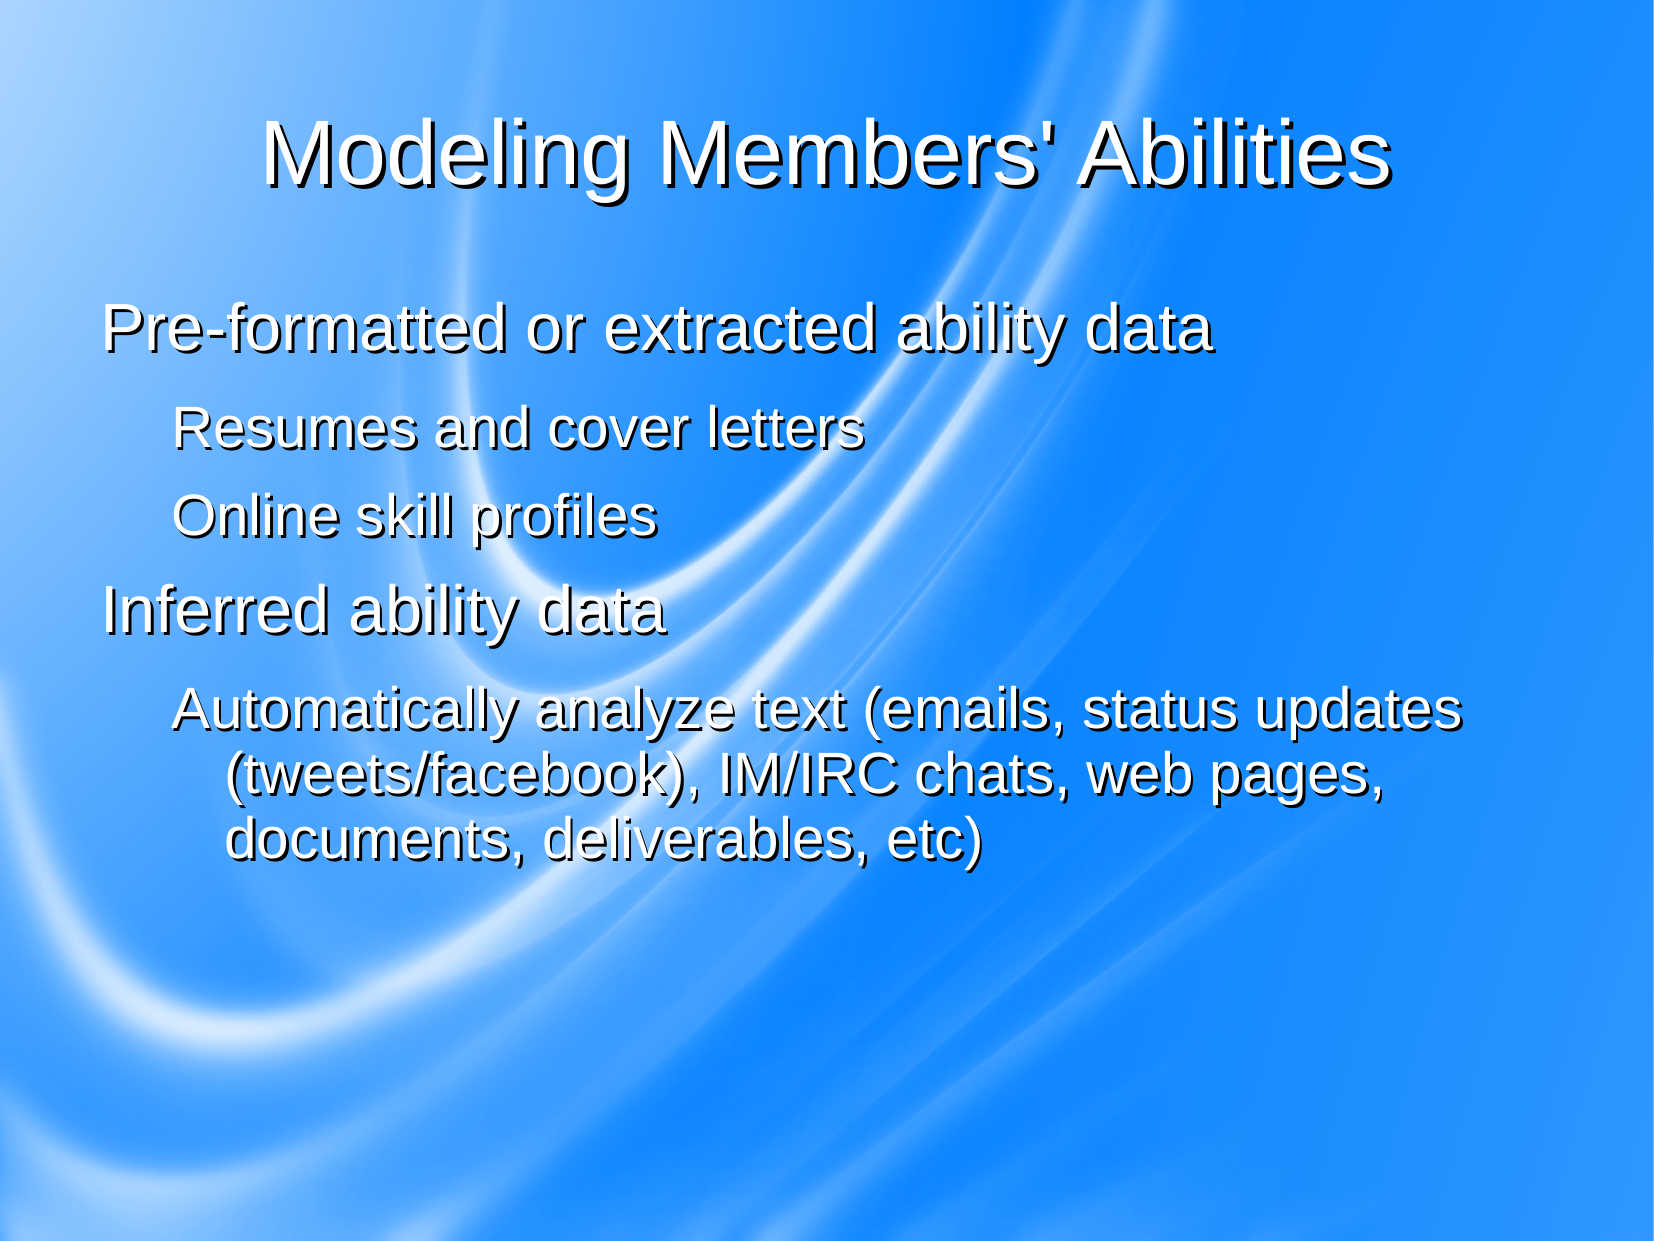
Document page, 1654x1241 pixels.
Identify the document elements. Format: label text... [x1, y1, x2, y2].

list Pre-formatted or extracted ability data Resumes and cover letters Online skill profiles Inferred ability data Automatically analyze text (emails, status updates (tweets/facebook), IM/IRC chats, web pages, documents, deliverables, etc) [82, 290, 1571, 1094]
title Modeling Members' Abilities [82, 56, 1571, 250]
picture [0, 0, 1654, 1241]
